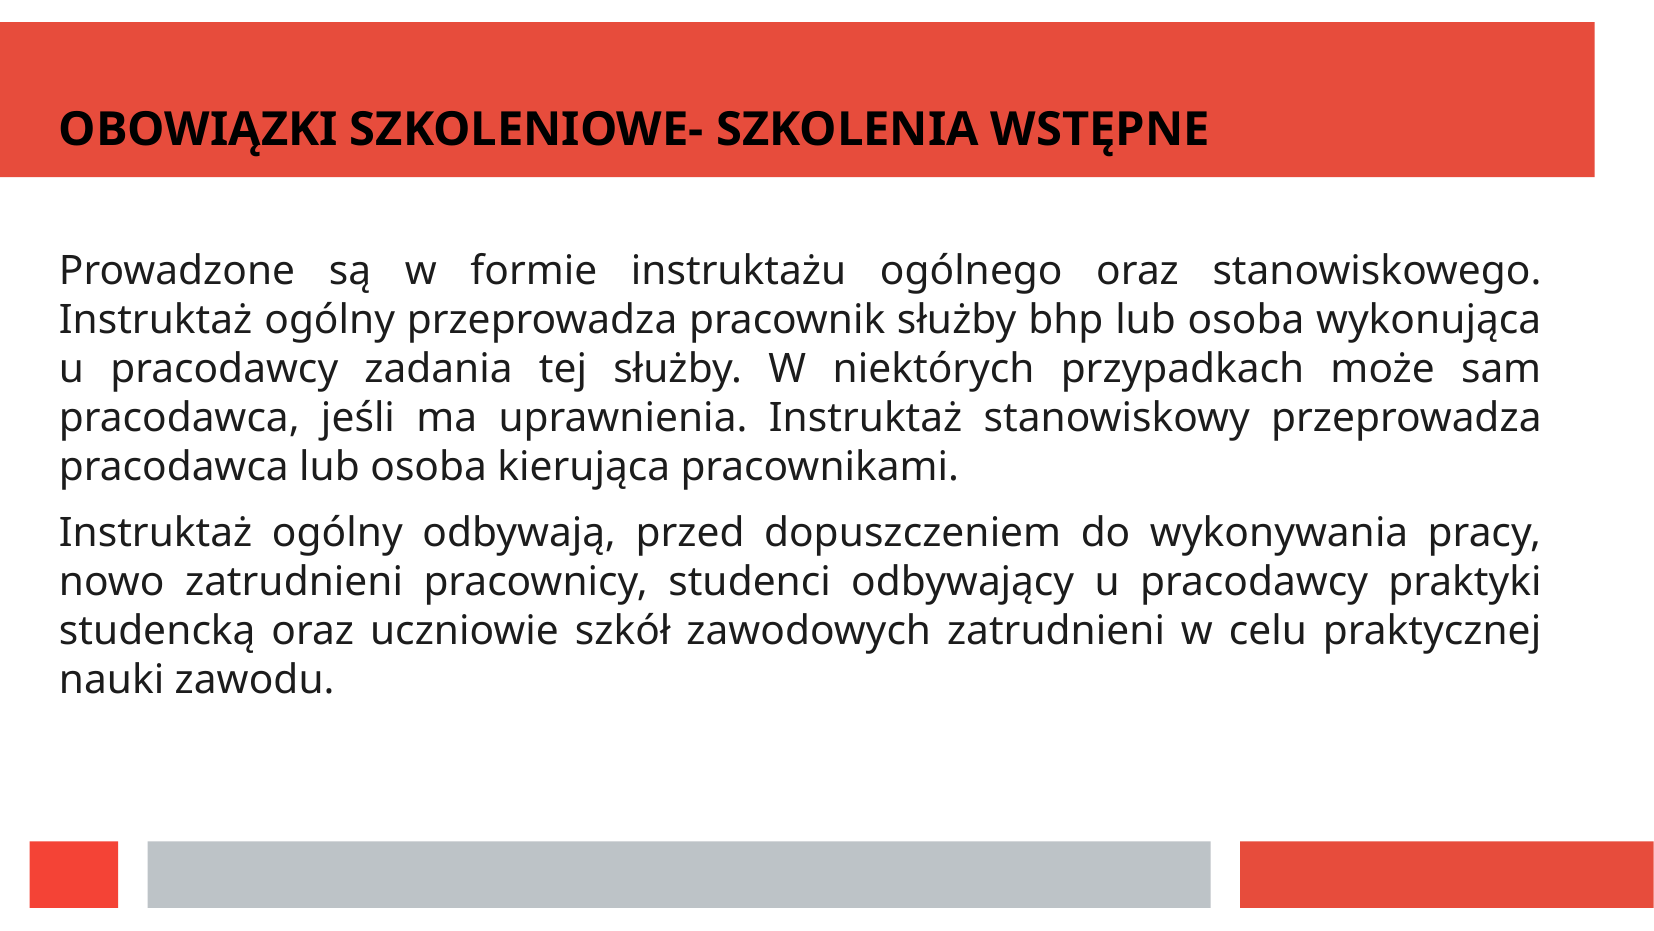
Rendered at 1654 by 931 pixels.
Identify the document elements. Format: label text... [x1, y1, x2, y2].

title OBOWIĄZKI SZKOLENIOWE- SZKOLENIA WSTĘPNE [59, 44, 1595, 156]
list Prowadzone są w formie instruktażu ogólnego oraz stanowiskowego. Instruktaż ogólny przeprowadza pracownik służby bhp lub osoba wykonująca u pracodawcy zadania tej służby. W niektórych przypadkach może sam pracodawca, jeśli ma uprawnienia. Instruktaż stanowiskowy przeprowadza pracodawca lub osoba kierująca pracownikami. Instruktaż ogólny odbywają, przed dopuszczeniem do wykonywania pracy, nowo zatrudnieni pracownicy, studenci odbywający u pracodawcy praktyki studencką oraz uczniowie szkół zawodowych zatrudnieni w celu praktycznej nauki zawodu. [59, 243, 1565, 820]
